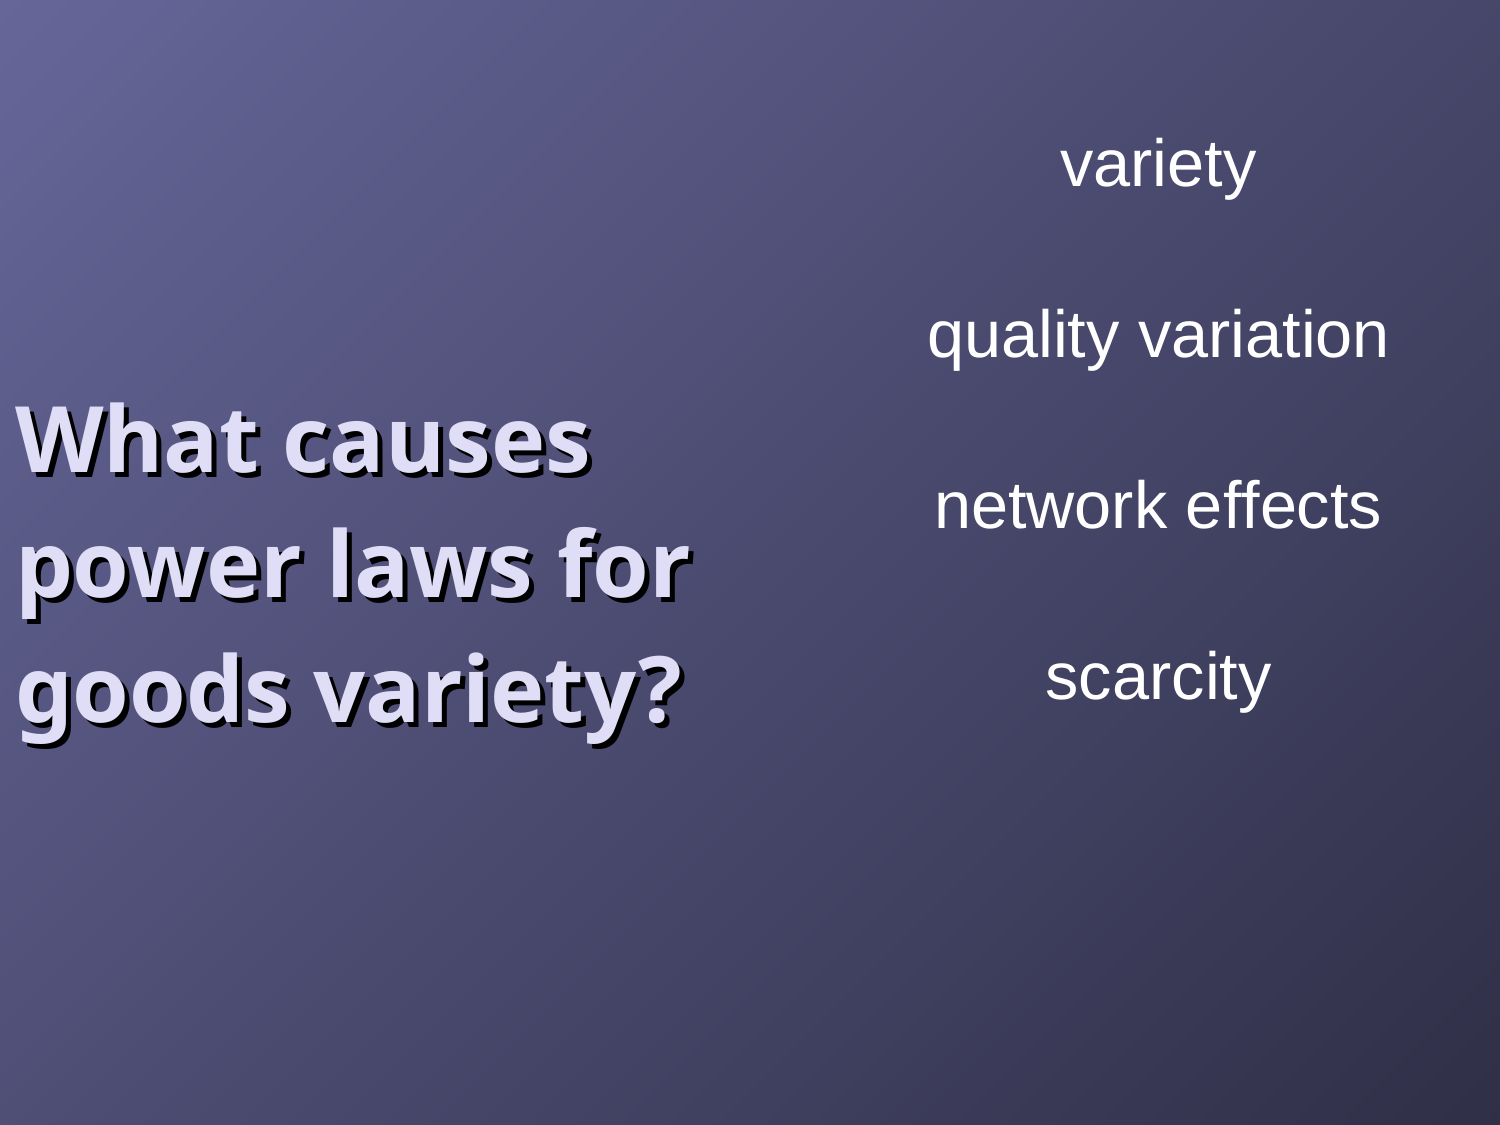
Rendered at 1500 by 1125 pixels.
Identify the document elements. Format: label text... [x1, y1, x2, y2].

text_box network effects [919, 454, 1398, 550]
title What causes power laws for goods variety? [0, 390, 751, 736]
text_box scarcity [1030, 624, 1288, 721]
text_box variety [1045, 112, 1272, 208]
text_box quality variation [912, 283, 1406, 379]
